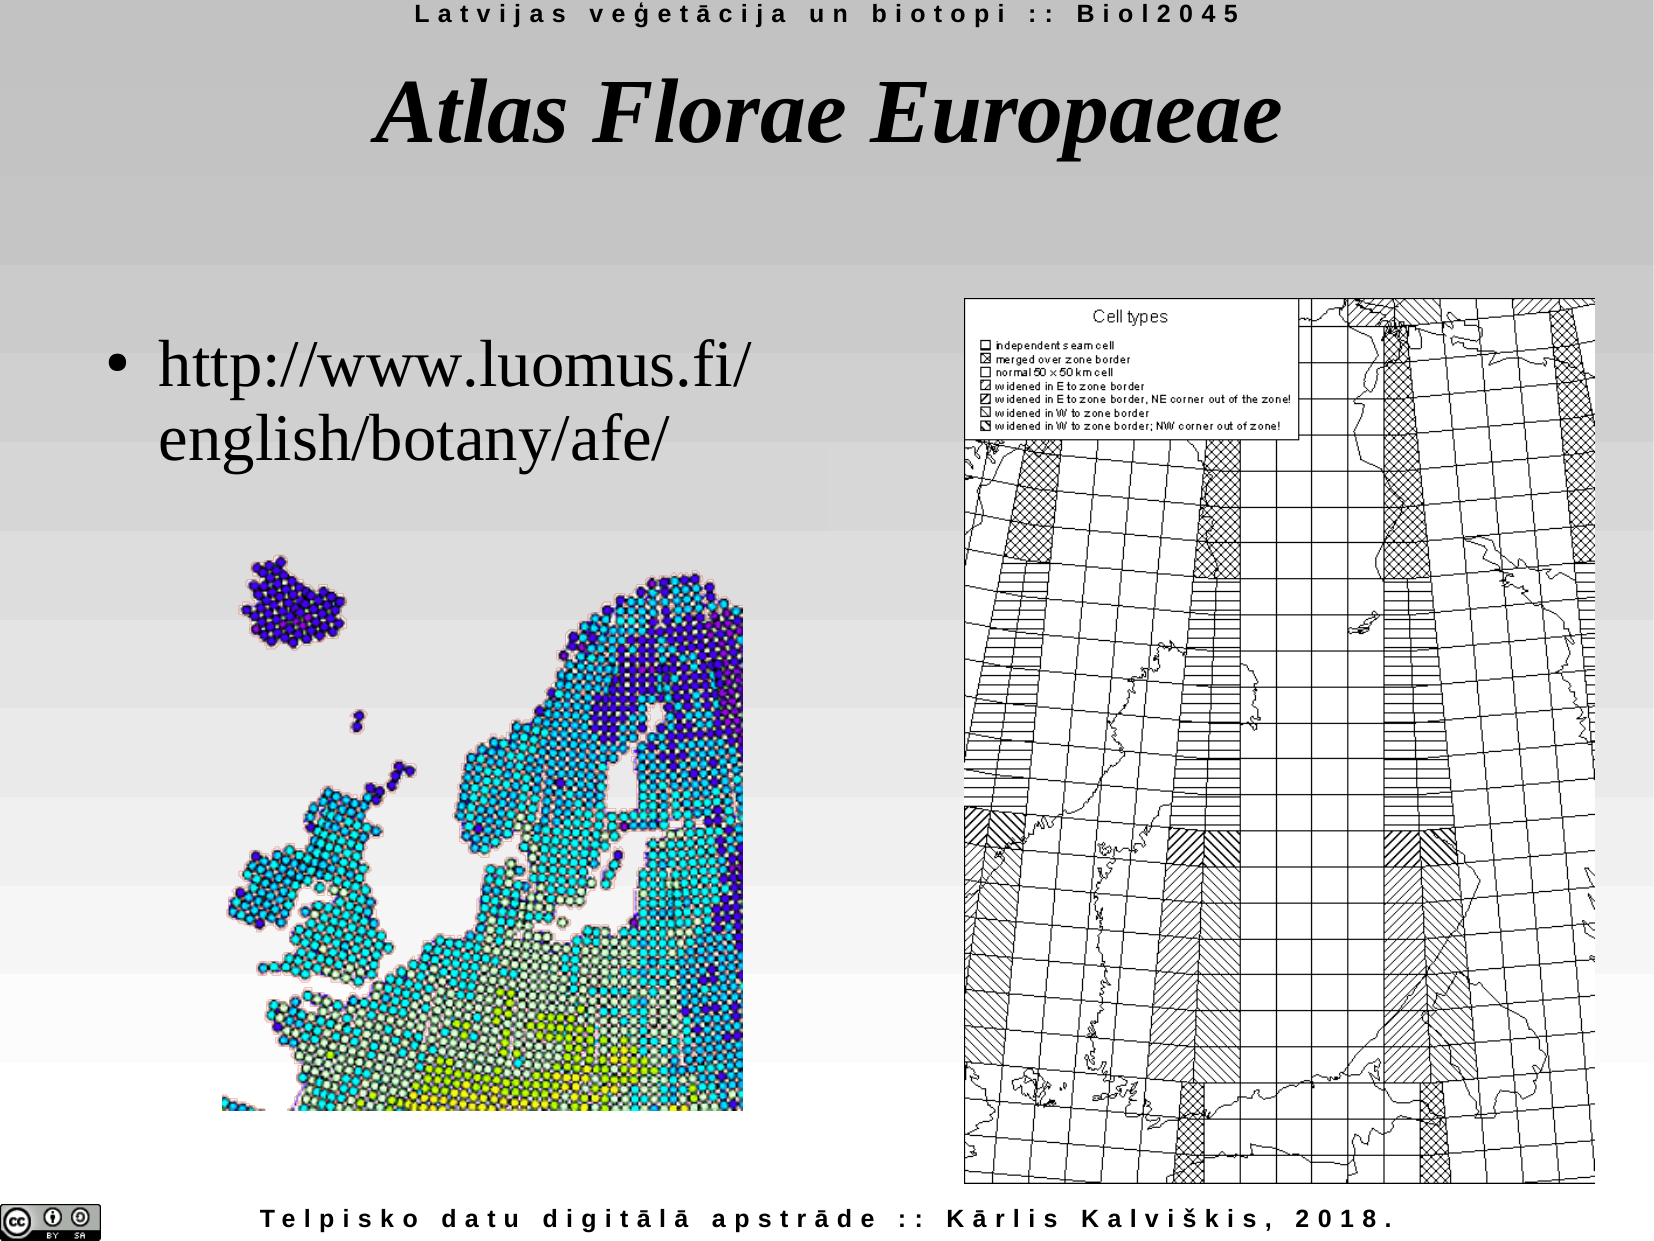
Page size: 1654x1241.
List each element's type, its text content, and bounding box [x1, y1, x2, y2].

list http://www.luomus.fi/ english/botany/afe/ [87, 327, 1602, 1172]
title Atlas Florae Europaeae [34, 61, 1626, 296]
picture [0, 0, 1654, 1241]
